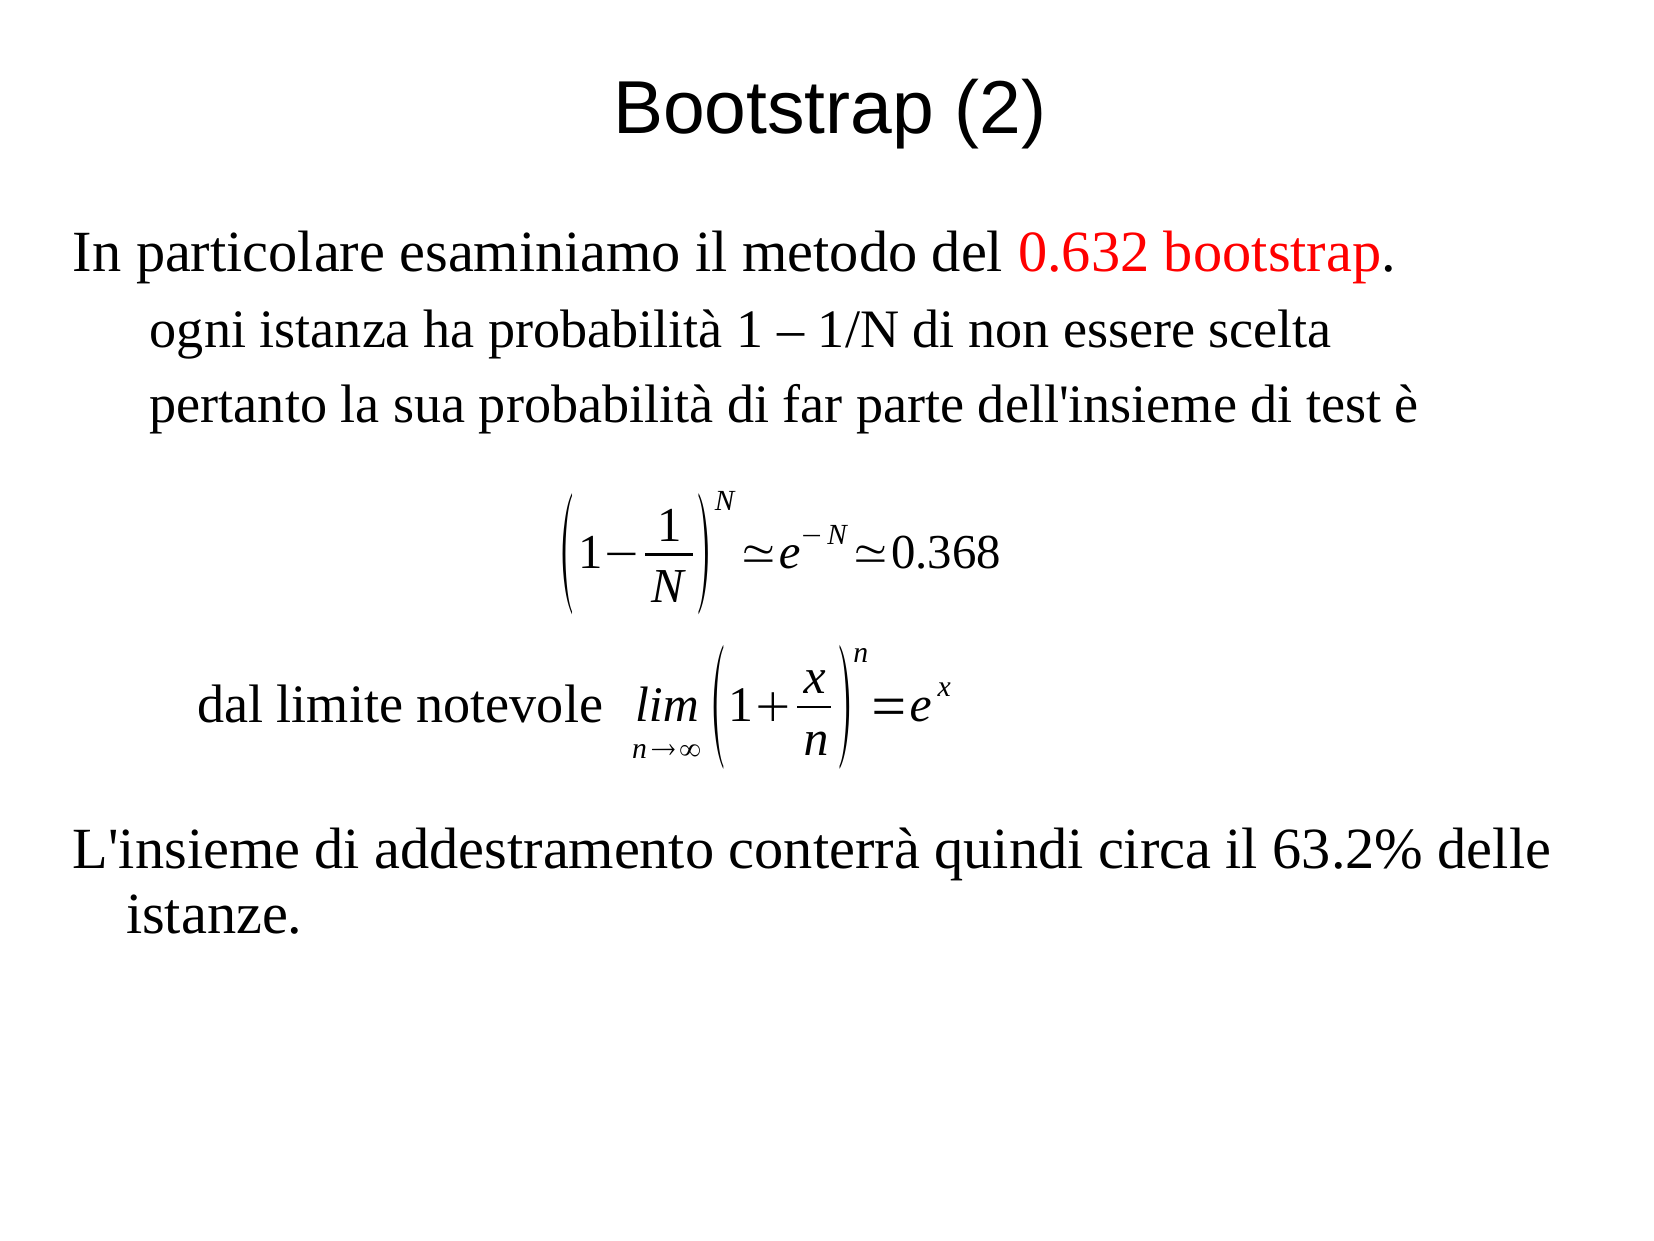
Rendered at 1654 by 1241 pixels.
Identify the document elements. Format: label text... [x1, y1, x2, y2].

chart [547, 483, 1013, 617]
text_box [744, 533, 969, 589]
chart [619, 633, 962, 771]
title Bootstrap (2) [52, 42, 1608, 173]
list In particolare esaminiamo il metodo del 0.632 bootstrap. ogni istanza ha probabilità 1 – 1/N di non essere scelta pertanto la sua probabilità di far parte dell'insieme di test è dal limite notevole L'insieme di addestramento conterrà quindi circa il 63.2% delle istanze. [55, 219, 1605, 1205]
